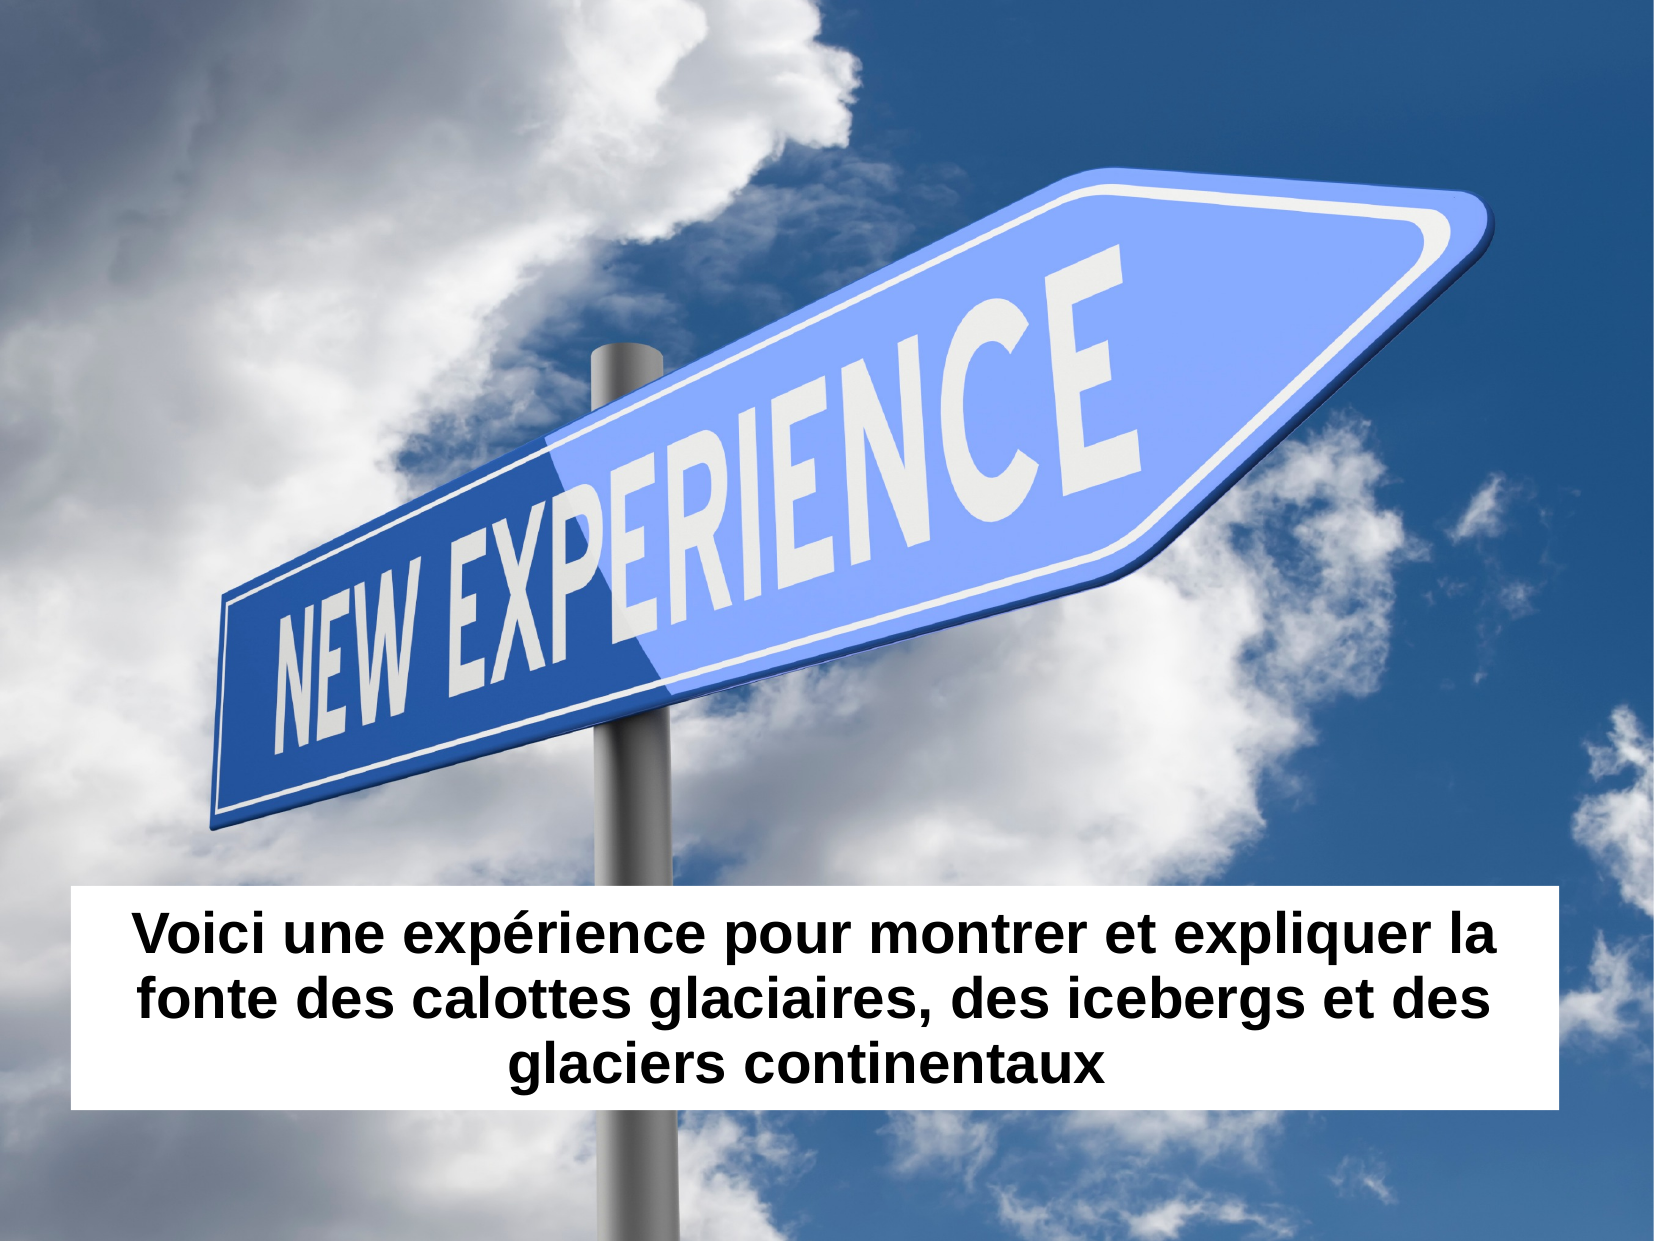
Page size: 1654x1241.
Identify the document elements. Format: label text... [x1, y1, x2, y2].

title Voici une expérience pour montrer et expliquer la fonte des calottes glaciaires, des icebergs et des glaciers continentaux [70, 885, 1560, 1111]
picture [0, 0, 1654, 1241]
